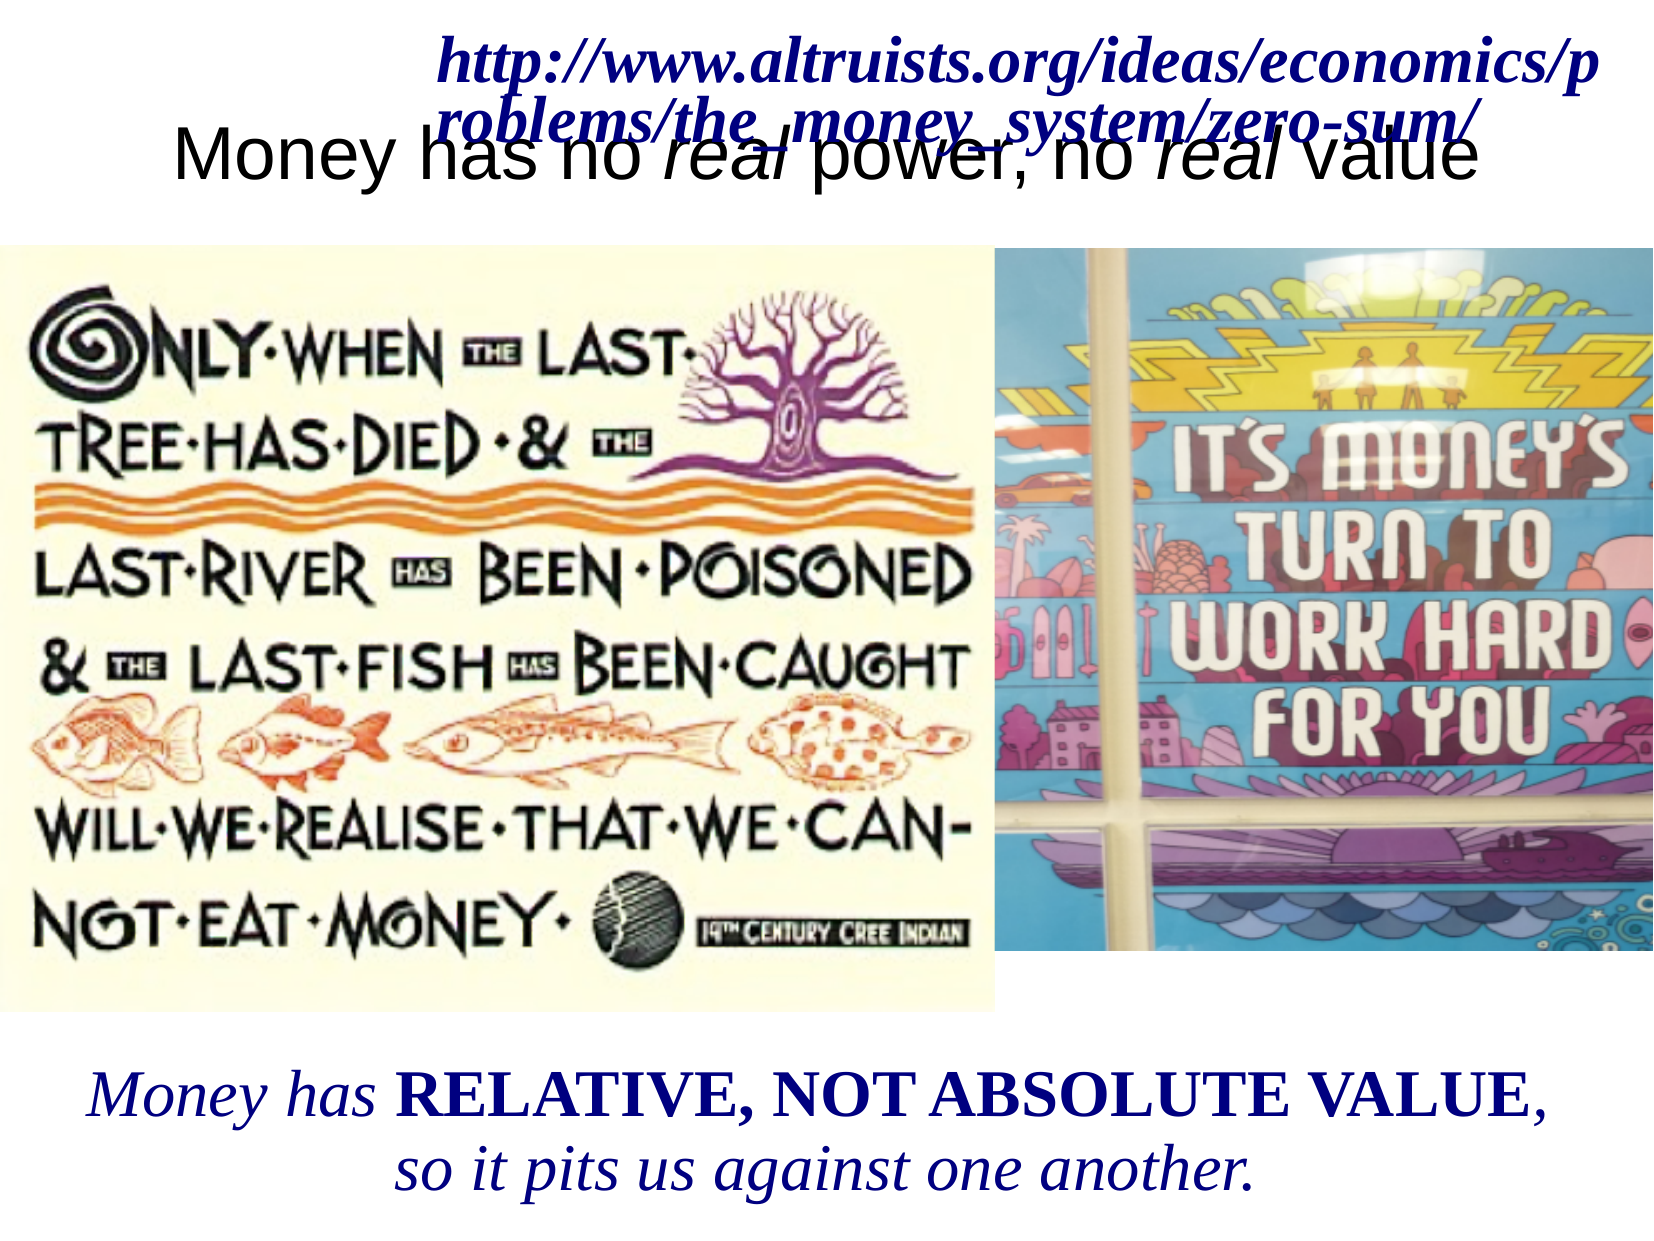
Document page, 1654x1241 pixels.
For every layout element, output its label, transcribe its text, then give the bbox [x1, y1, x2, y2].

text_box Money has RELATIVE, NOT ABSOLUTE VALUE, so it pits us against one another. [0, 1027, 1653, 1235]
text_box Money has no real power, no real value [59, 59, 1595, 249]
picture [0, 245, 1653, 1012]
text_box http://www.altruists.org/ideas/economics/problems/the_money_system/zero-sum/ [421, 15, 1622, 73]
